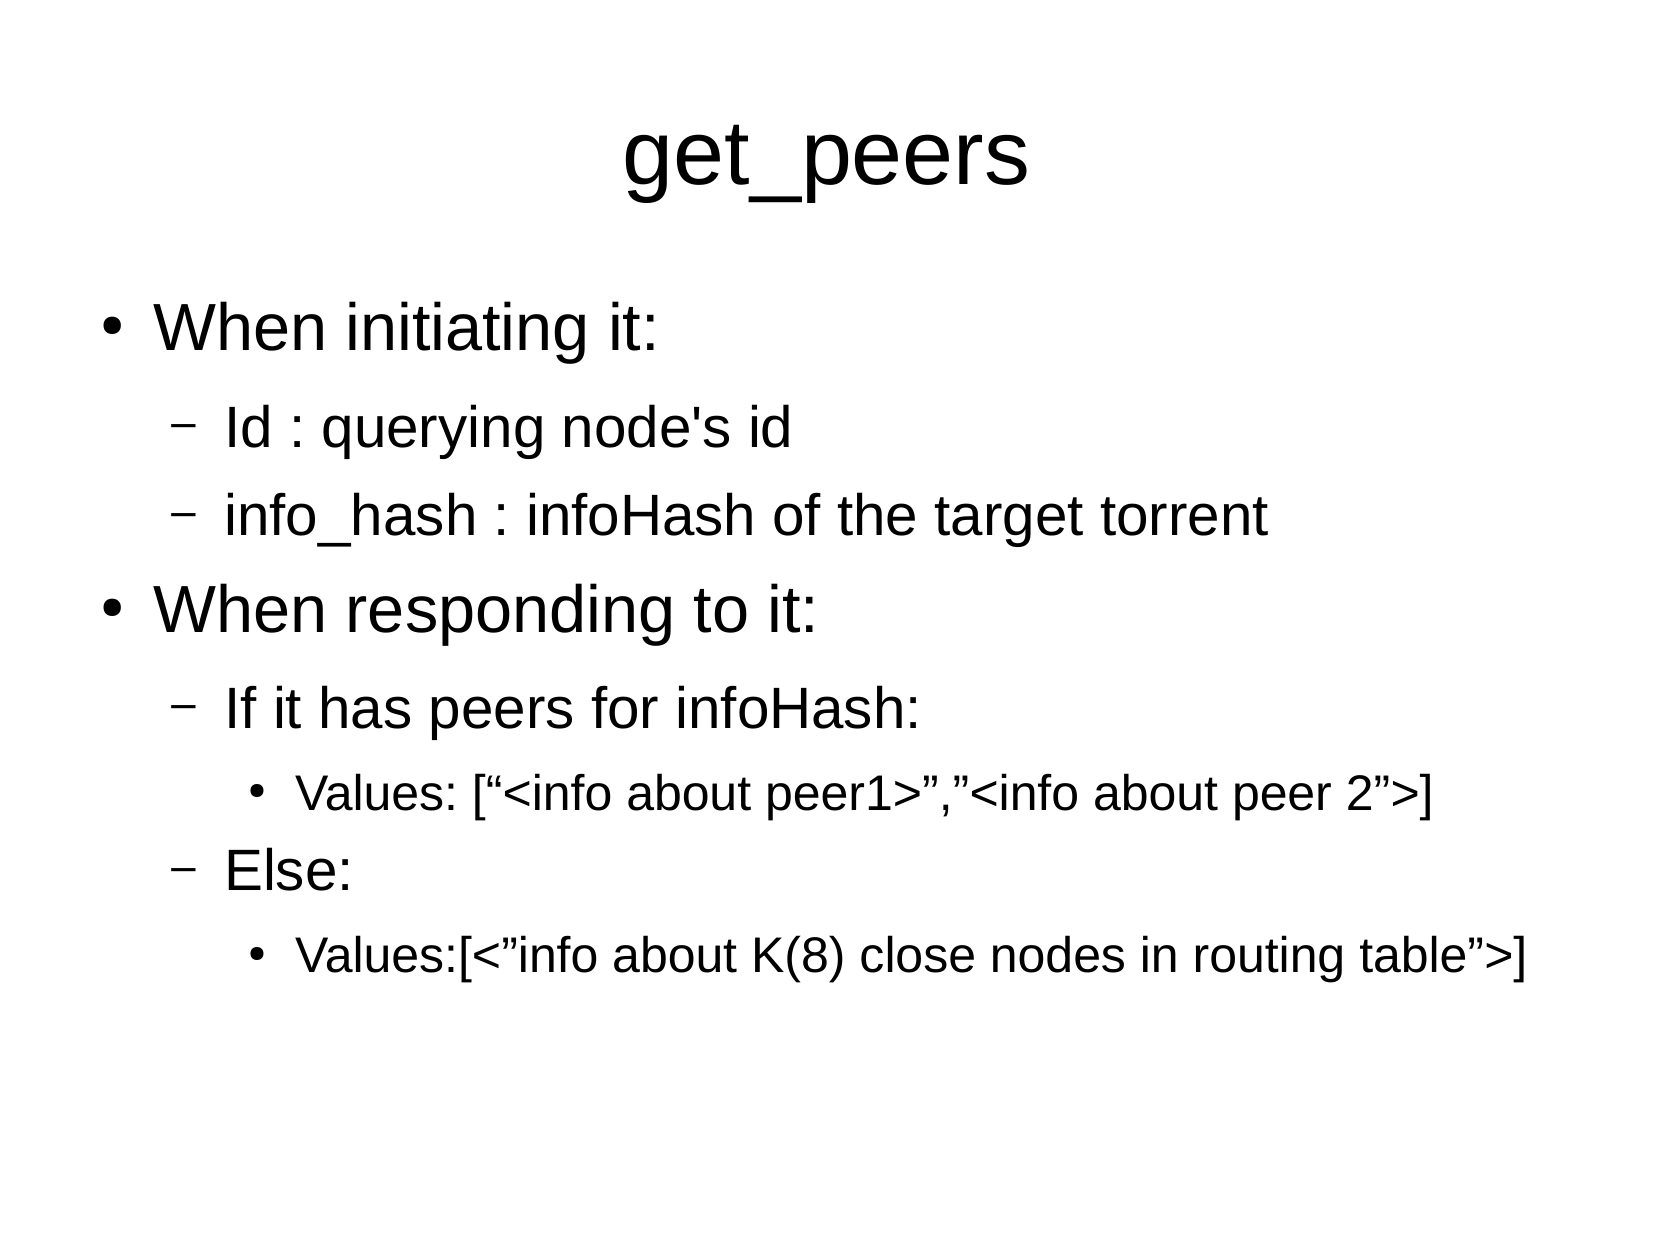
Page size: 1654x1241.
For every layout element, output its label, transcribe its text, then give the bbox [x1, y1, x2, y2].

list When initiating it: Id : querying node's id info_hash : infoHash of the target torrent When responding to it: If it has peers for infoHash: Values: [“<info about peer1>”,”<info about peer 2”>] Else: Values:[<”info about K(8) close nodes in routing table”>] [82, 290, 1571, 1010]
title get_peers [82, 49, 1571, 257]
